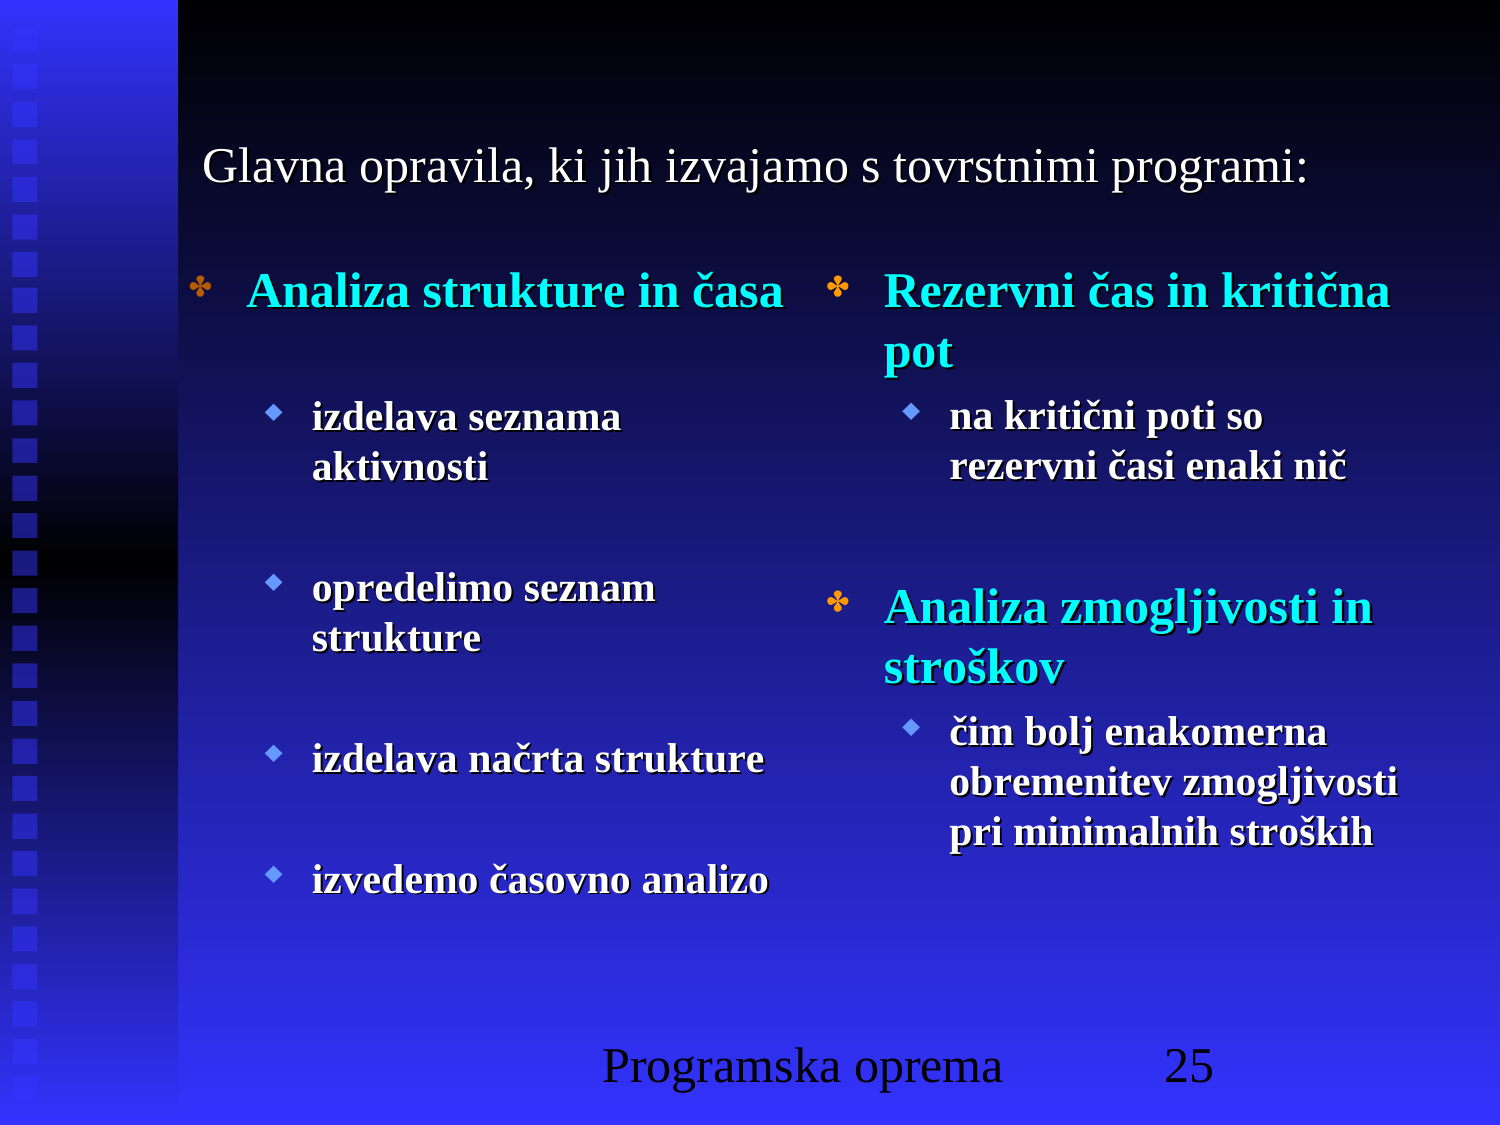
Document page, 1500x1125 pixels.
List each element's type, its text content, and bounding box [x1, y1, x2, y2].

title Glavna opravila, ki jih izvajamo s tovrstnimi programi: [187, 99, 1463, 225]
list Rezervni čas in kritična pot na kritični poti so rezervni časi enaki nič Analiza zmogljivosti in stroškov čim bolj enakomerna obremenitev zmogljivosti pri minimalnih stroških [812, 249, 1438, 926]
list Analiza strukture in časa izdelava seznama aktivnosti opredelimo seznam strukture izdelava načrta strukture izvedemo časovno analizo [174, 249, 801, 926]
